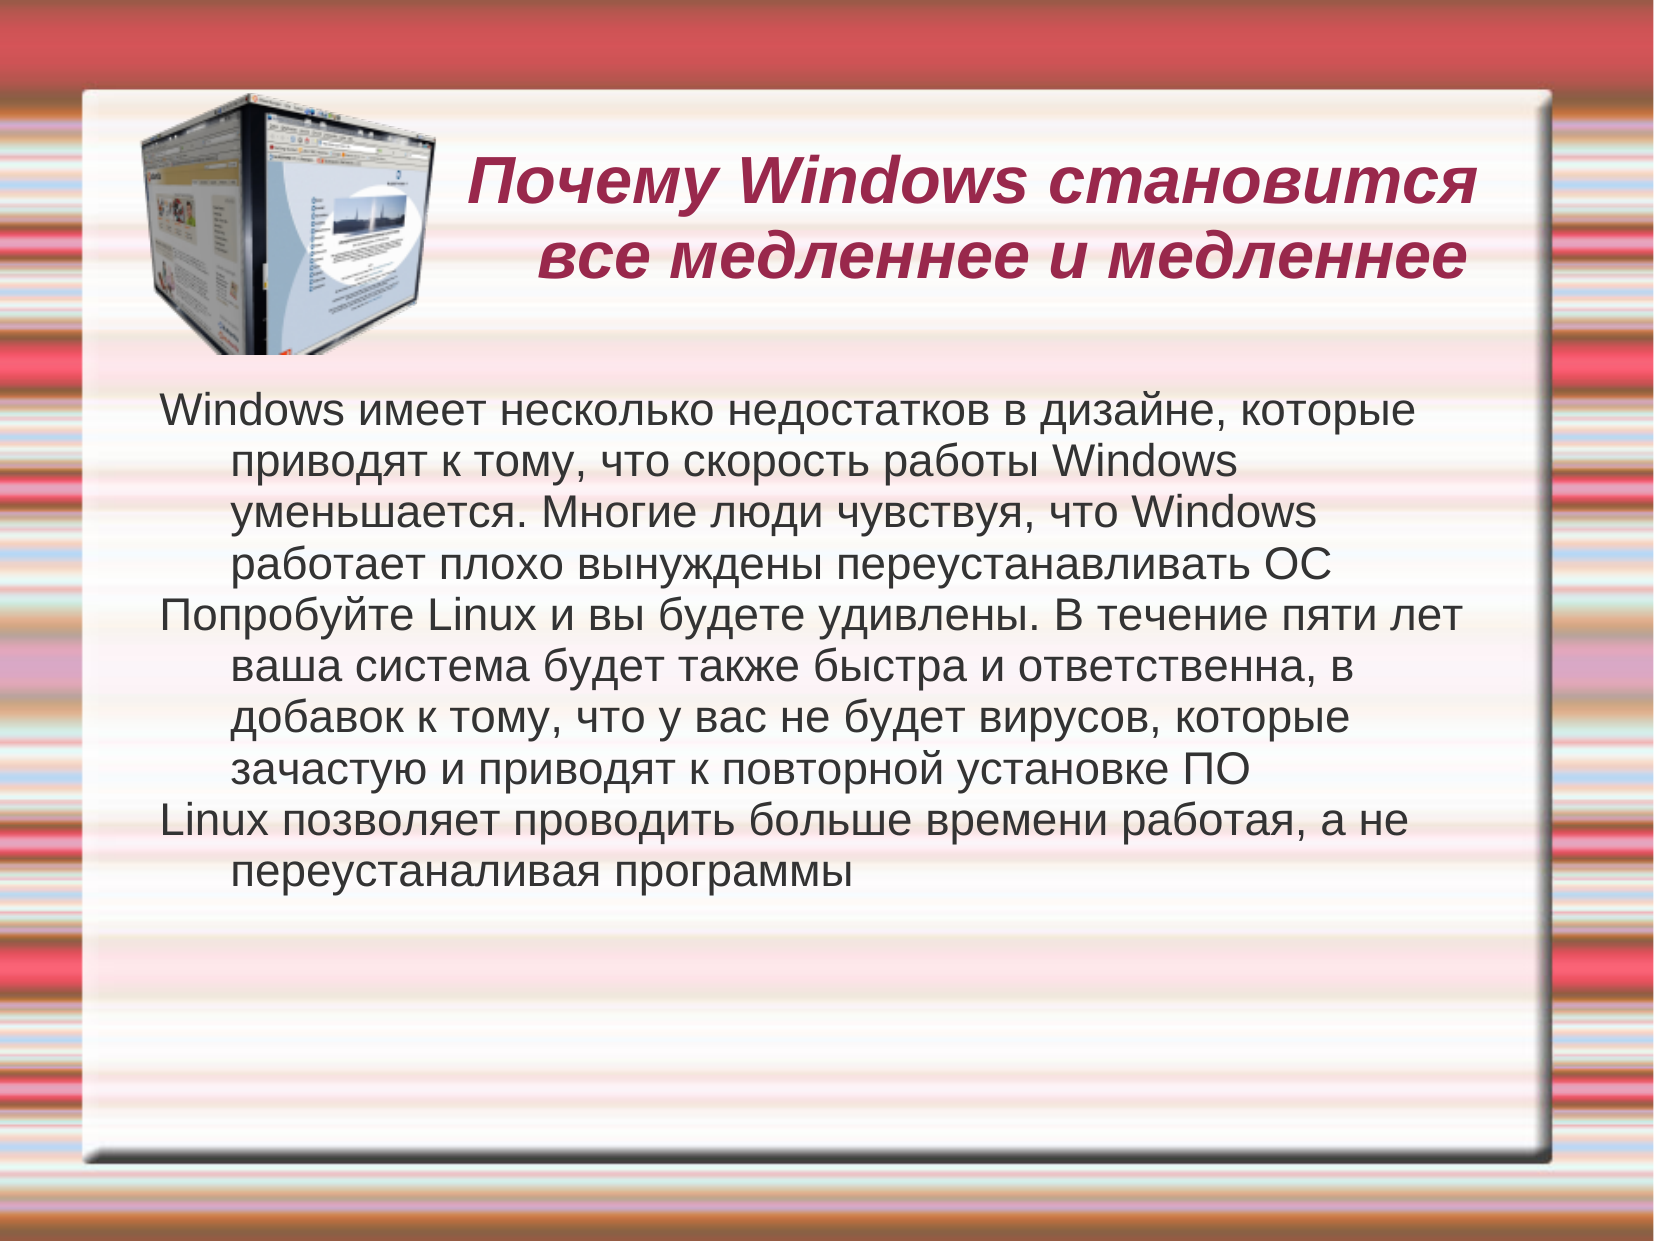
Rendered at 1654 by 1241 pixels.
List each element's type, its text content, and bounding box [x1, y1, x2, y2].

list Windows имеет несколько недостатков в дизайне, которые приводят к тому, что скорость работы Windows уменьшается. Многие люди чувствуя, что Windows работает плохо вынуждены переустанавливать ОС Попробуйте Linux и вы будете удивлены. В течение пяти лет ваша система будет также быстра и ответственна, в добавок к тому, что у вас не будет вирусов, которые зачастую и приводят к повторной установке ПО Linux позволяет проводить больше времени работая, а не переустаналивая программы [147, 383, 1517, 954]
picture [0, 0, 1654, 1241]
title Почему Windows становится все медленнее и медленнее [443, 114, 1534, 322]
